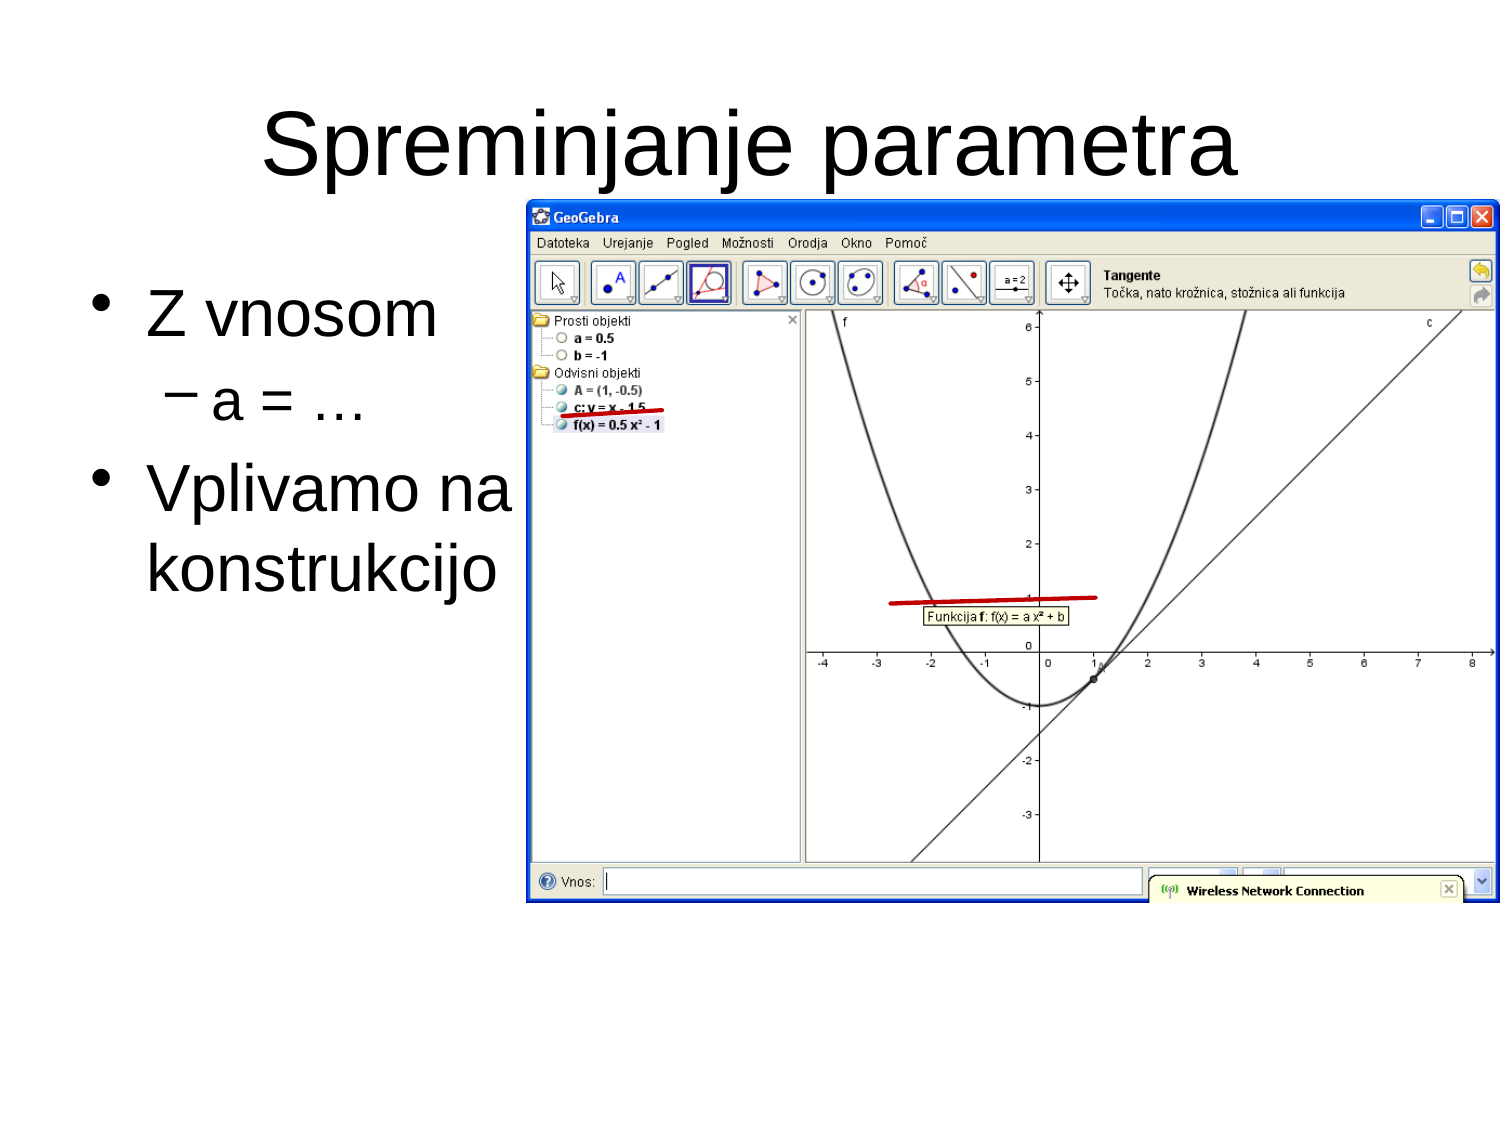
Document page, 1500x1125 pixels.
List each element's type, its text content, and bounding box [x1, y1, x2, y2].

list Z vnosom a = … Vplivamo na konstrukcijo [75, 262, 563, 1005]
picture [526, 199, 1500, 903]
title Spreminjanje parametra [75, 45, 1425, 233]
